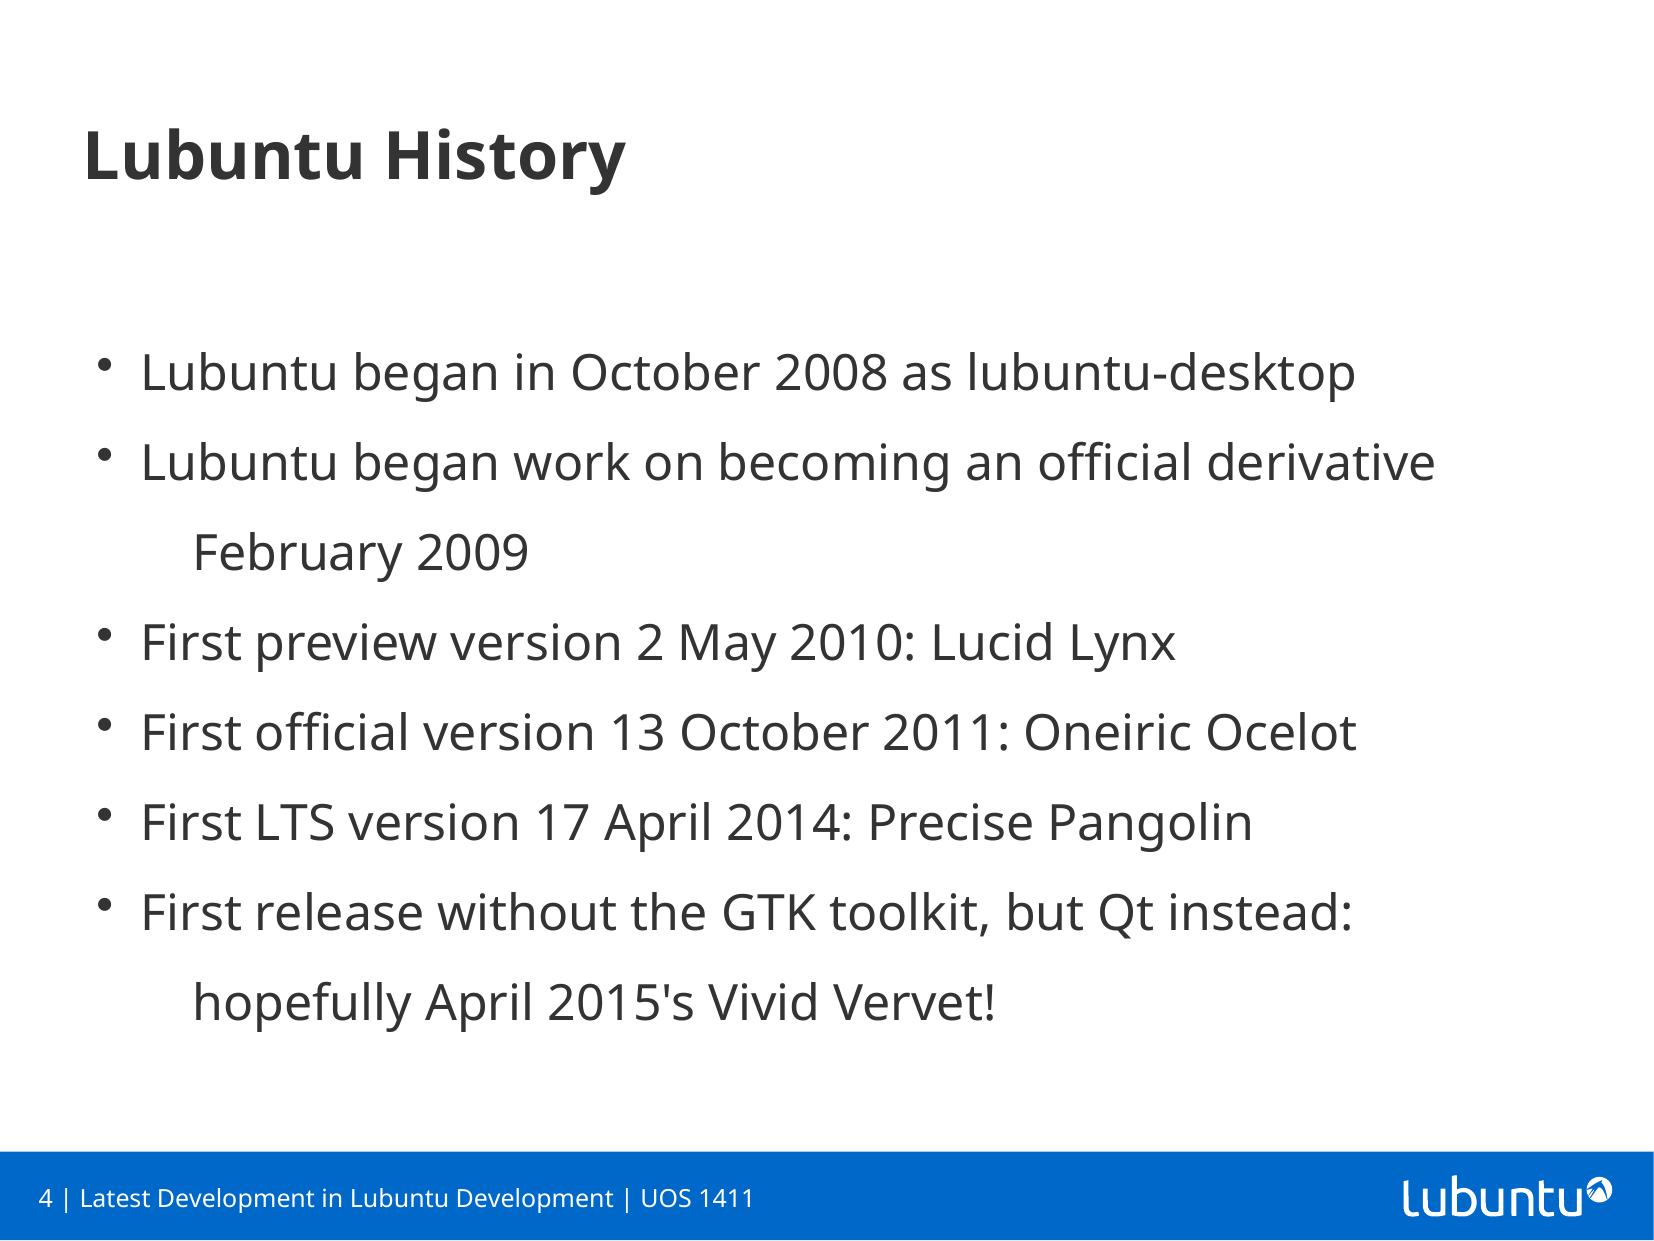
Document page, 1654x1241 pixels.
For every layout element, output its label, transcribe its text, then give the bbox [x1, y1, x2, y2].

title Lubuntu History [82, 49, 1571, 257]
list Lubuntu began in October 2008 as lubuntu-desktop Lubuntu began work on becoming an official derivative February 2009 First preview version 2 May 2010: Lucid Lynx First official version 13 October 2011: Oneiric Ocelot First LTS version 17 April 2014: Precise Pangolin First release without the GTK toolkit, but Qt instead: hopefully April 2015's Vivid Vervet! [87, 301, 1579, 1121]
